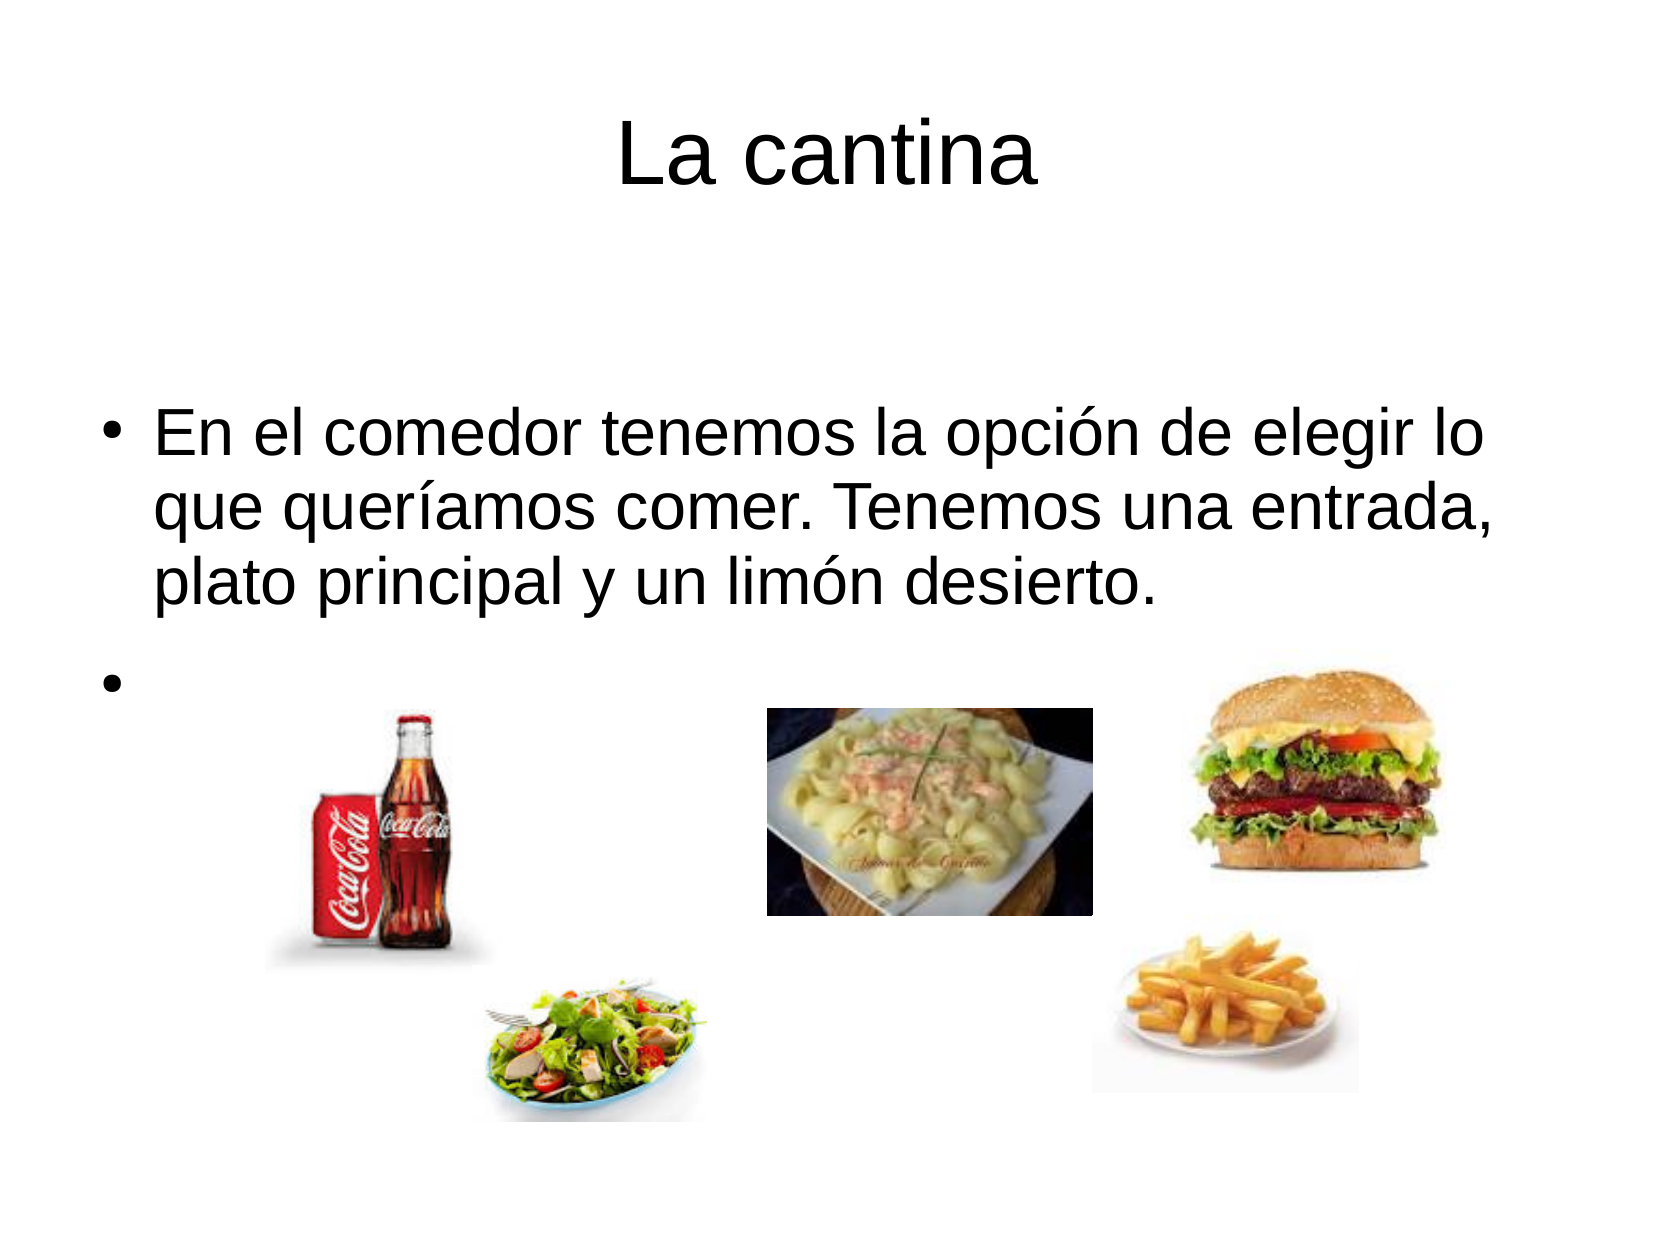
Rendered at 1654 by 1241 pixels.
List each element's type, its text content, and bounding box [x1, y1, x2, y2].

picture [1181, 649, 1447, 887]
title La cantina [82, 49, 1571, 257]
list En el comedor tenemos la opción de elegir lo que queríamos comer. Tenemos una entrada, plato principal y un limón desierto. [82, 290, 1571, 1109]
picture [767, 708, 1359, 1093]
picture [265, 709, 707, 1123]
